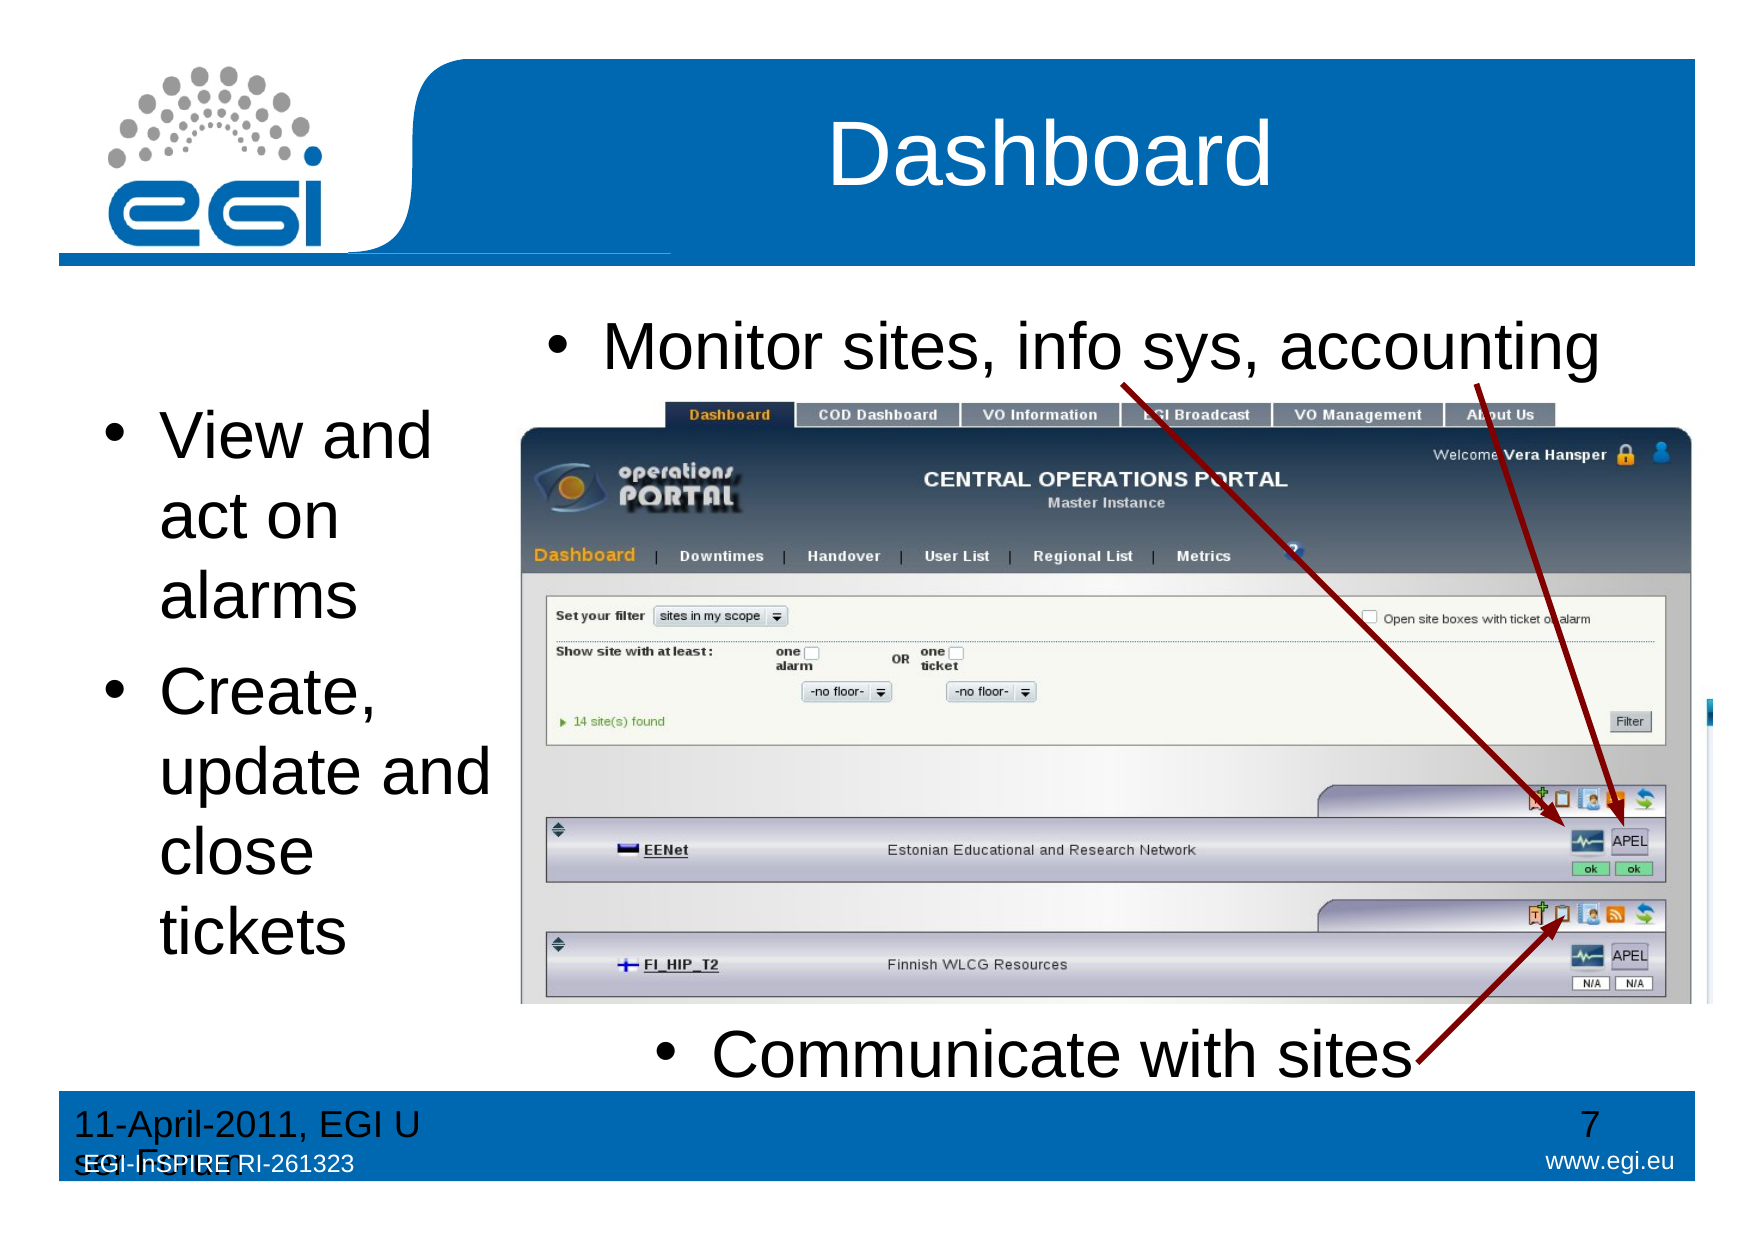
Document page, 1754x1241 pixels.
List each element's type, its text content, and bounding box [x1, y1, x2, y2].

list Monitor sites, info sys, accounting [531, 295, 1654, 391]
picture [59, 59, 348, 253]
title Dashboard [439, 31, 1663, 267]
picture [497, 383, 1713, 1004]
list View and act on alarms Create, update and close tickets [88, 383, 532, 976]
list Communicate with sites [640, 1002, 1536, 1123]
